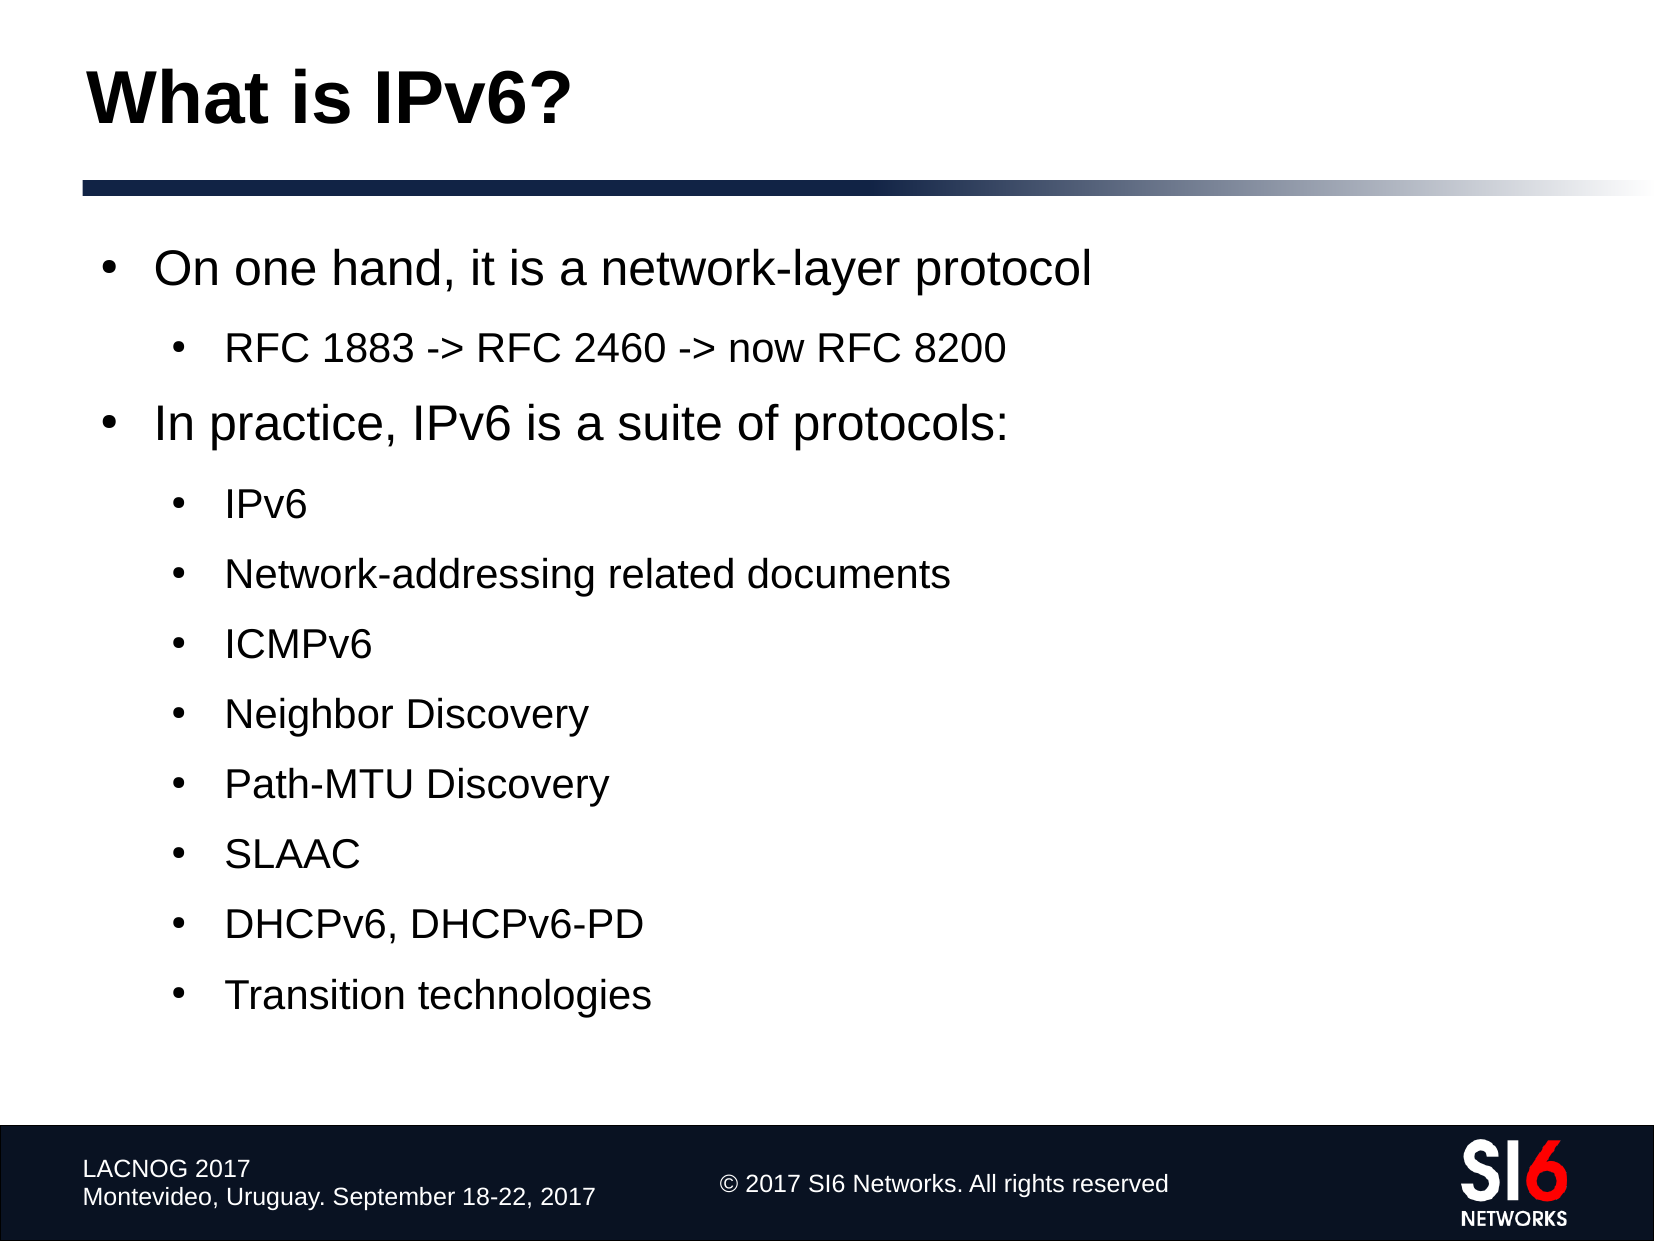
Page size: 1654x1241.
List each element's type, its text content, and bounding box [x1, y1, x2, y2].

picture [1461, 1139, 1567, 1226]
title What is IPv6? [86, 30, 1576, 166]
list On one hand, it is a network-layer protocol RFC 1883 -> RFC 2460 -> now RFC 8200 In practice, IPv6 is a suite of protocols: IPv6 Network-addressing related documents ICMPv6 Neighbor Discovery Path-MTU Discovery SLAAC DHCPv6, DHCPv6-PD Transition technologies [82, 240, 1571, 1059]
